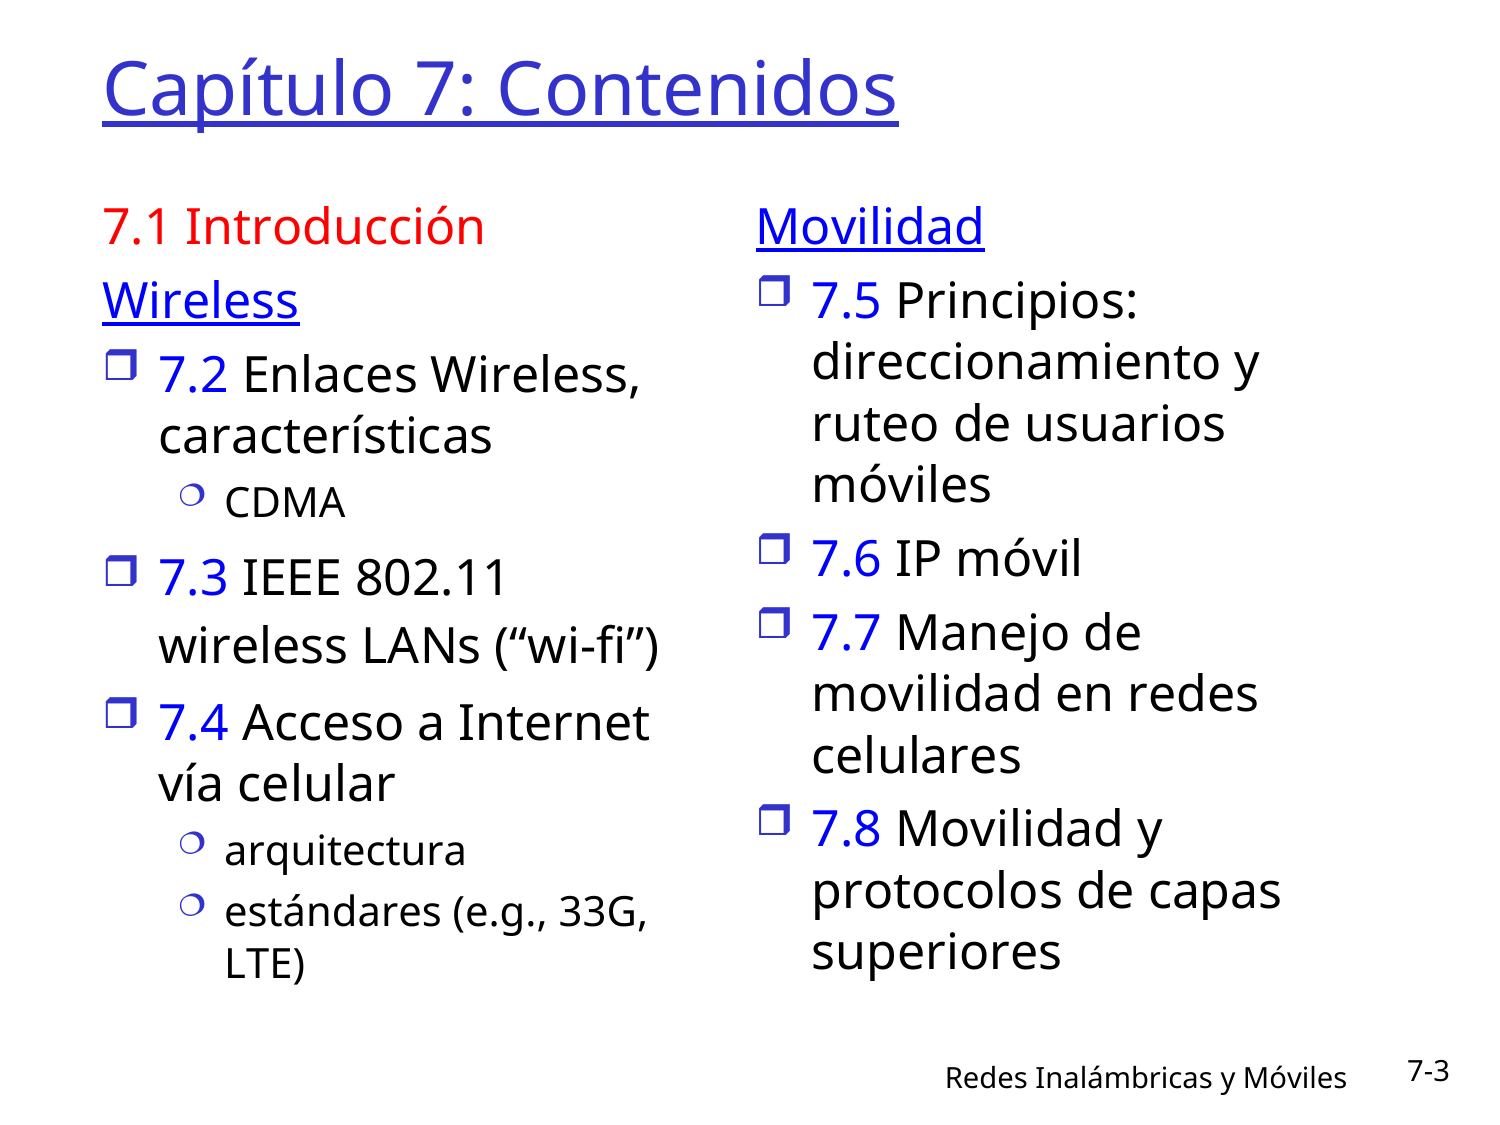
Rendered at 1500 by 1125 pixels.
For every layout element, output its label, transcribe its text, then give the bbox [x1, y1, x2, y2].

list Movilidad 7.5 Principios: direccionamiento y ruteo de usuarios móviles 7.6 IP móvil 7.7 Manejo de movilidad en redes celulares 7.8 Movilidad y protocolos de capas superiores [740, 187, 1363, 1013]
list 7.1 Introducción Wireless 7.2 Enlaces Wireless, características CDMA 7.3 IEEE 802.11 wireless LANs (“wi-fi”) 7.4 Acceso a Internet vía celular arquitectura estándares (e.g., 33G, LTE) [87, 187, 710, 1013]
title Capítulo 7: Contenidos [87, 23, 1363, 150]
